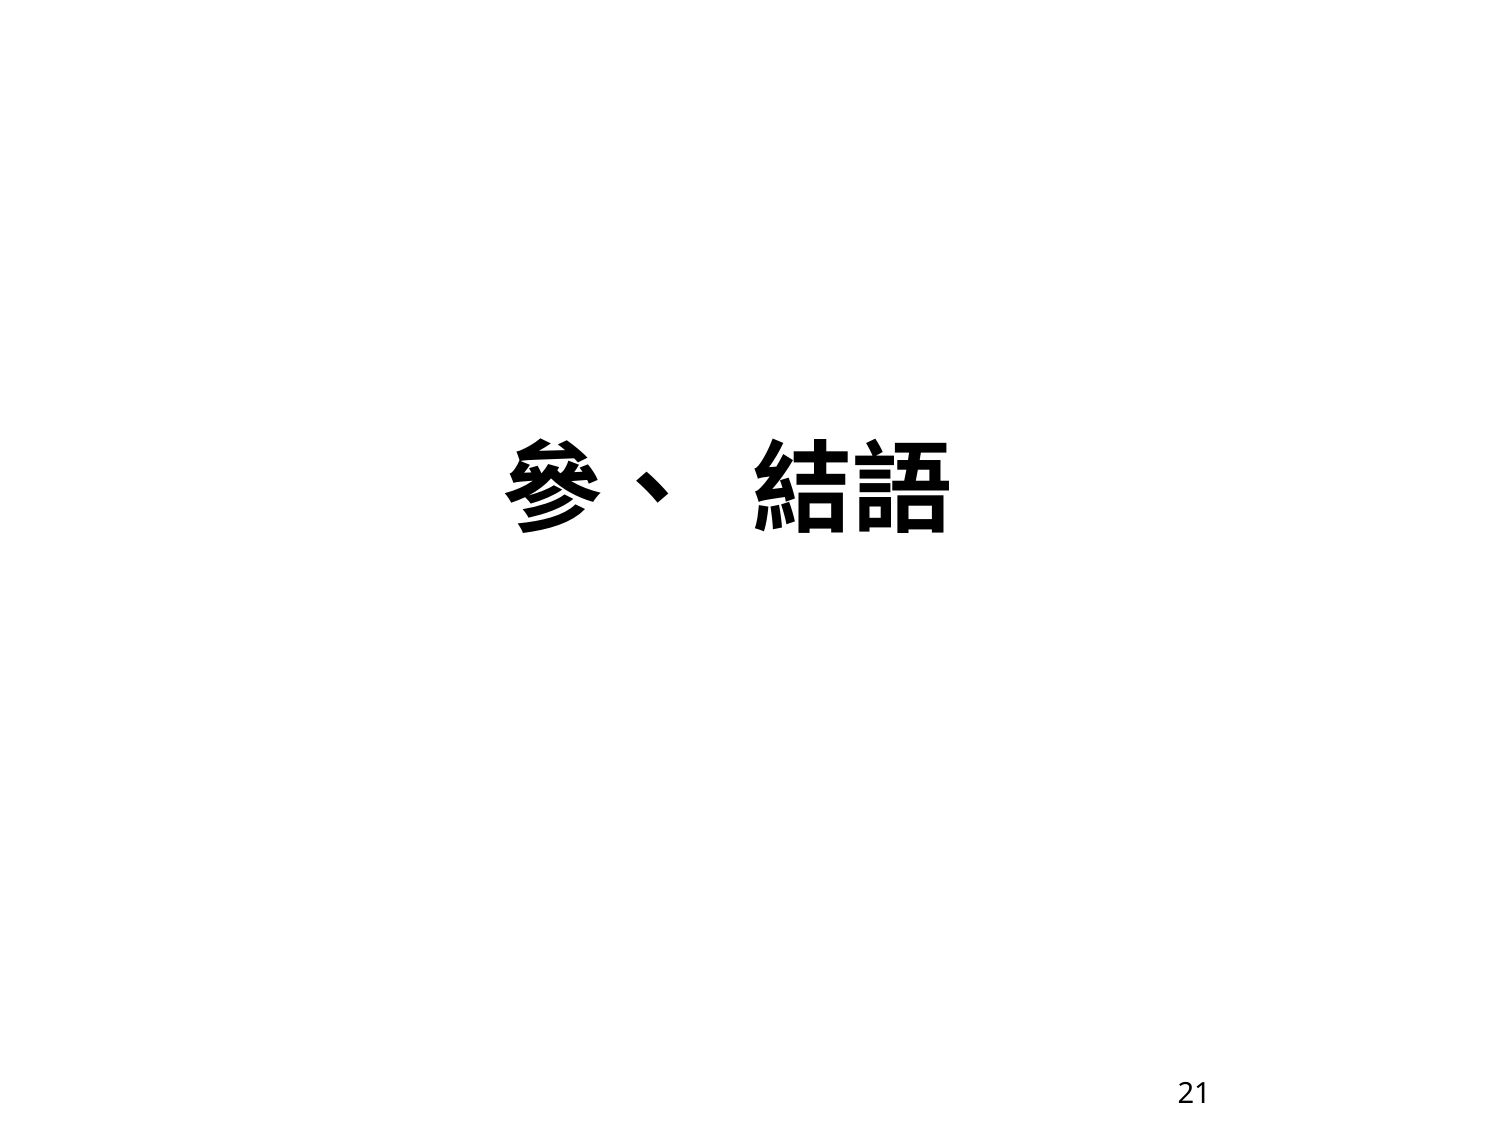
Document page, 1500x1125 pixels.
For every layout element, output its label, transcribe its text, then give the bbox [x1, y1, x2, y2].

text_box 參、 結語 [0, 408, 1477, 597]
